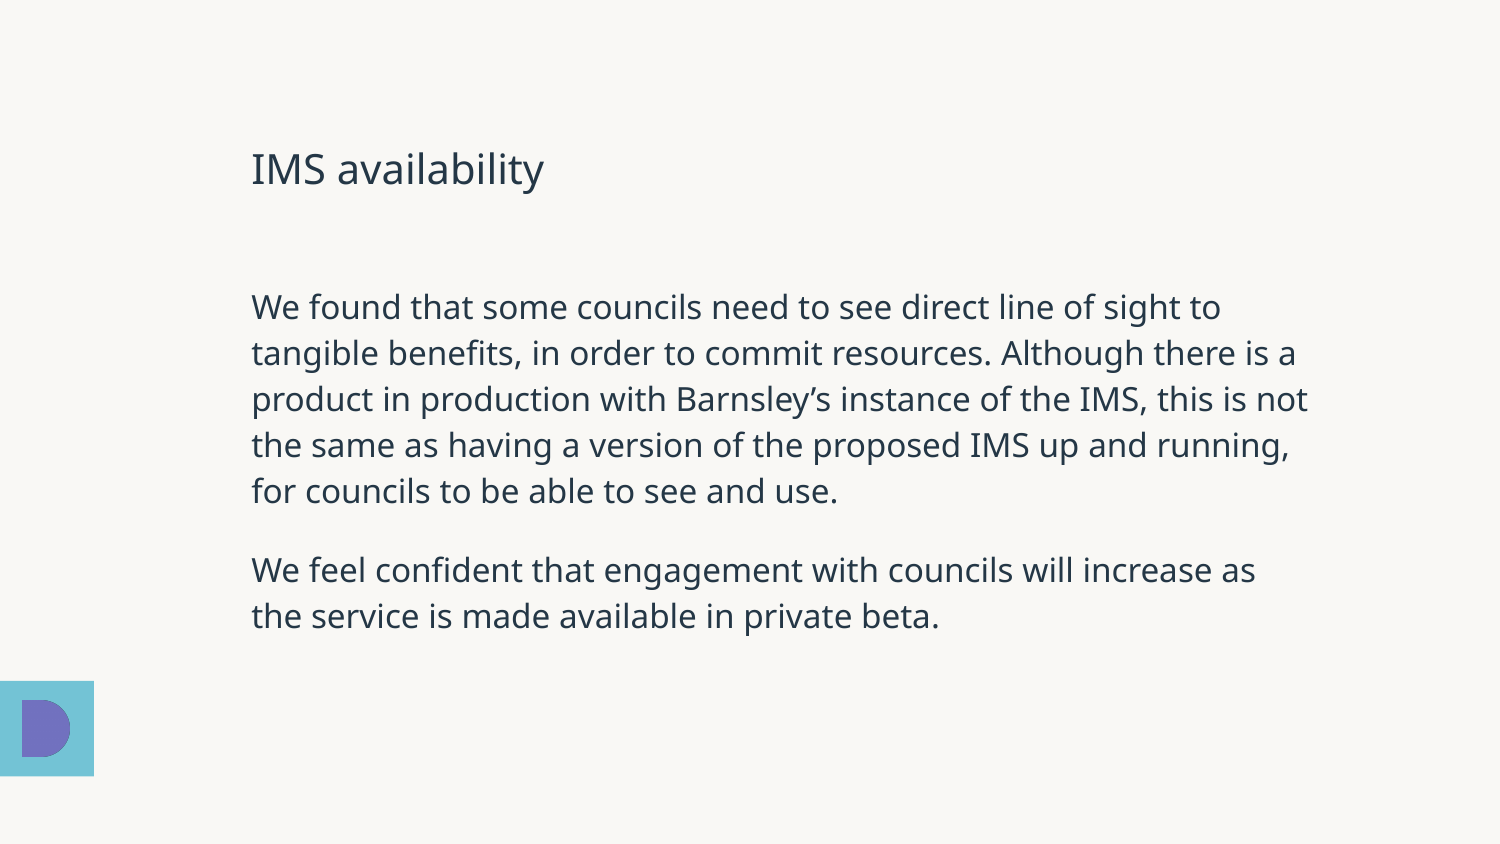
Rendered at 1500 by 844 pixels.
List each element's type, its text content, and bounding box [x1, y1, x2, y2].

title IMS availability [236, 118, 1329, 238]
picture [22, 700, 70, 757]
list We found that some councils need to see direct line of sight to tangible benefits, in order to commit resources. Although there is a product in production with Barnsley’s instance of the IMS, this is not the same as having a version of the proposed IMS up and running, for councils to be able to see and use. We feel confident that engagement with councils will increase as the service is made available in private beta. [236, 265, 1329, 764]
